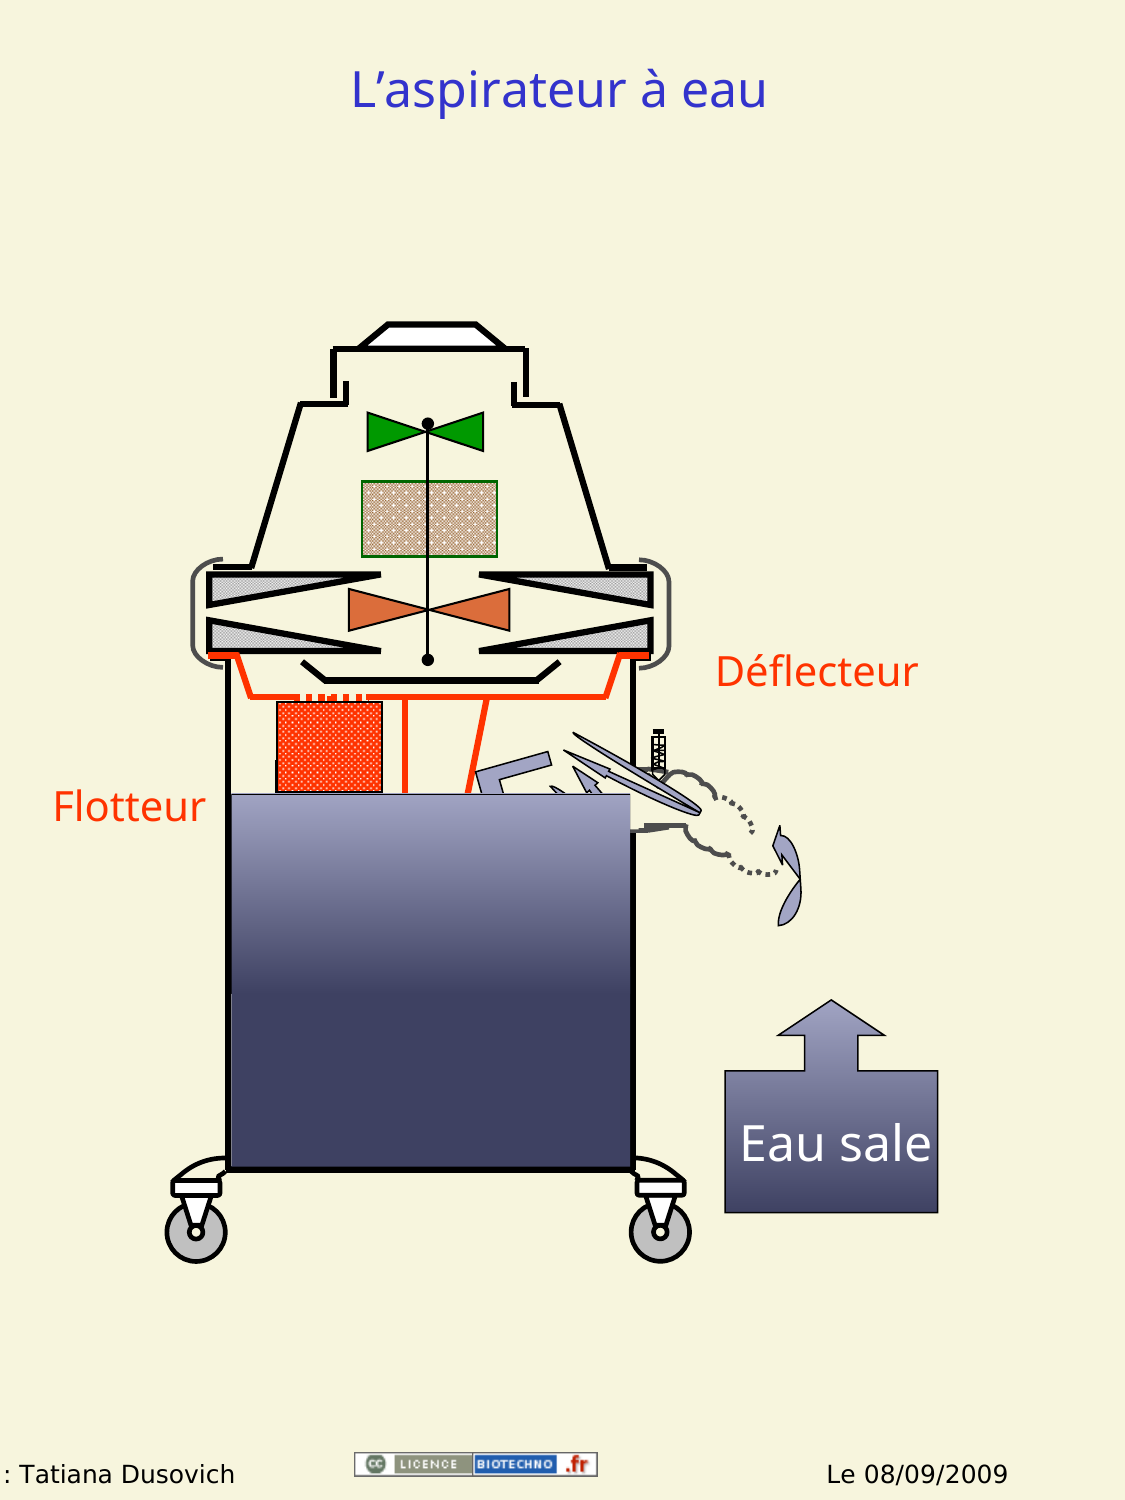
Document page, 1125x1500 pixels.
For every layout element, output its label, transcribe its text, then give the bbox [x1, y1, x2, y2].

text_box Eau sale [725, 999, 938, 1213]
text_box [209, 574, 381, 605]
text_box [631, 1180, 690, 1262]
text_box L’aspirateur à eau [290, 49, 829, 126]
text_box [479, 620, 651, 652]
text_box [348, 588, 426, 631]
text_box Déflecteur [699, 637, 951, 703]
text_box [479, 574, 651, 605]
text_box Patrice HARDOUINAuteur : Tatiana Dusovich Le 08/09/2009 [0, 1446, 1125, 1500]
text_box [231, 702, 702, 1167]
text_box [367, 412, 426, 452]
text_box [166, 1180, 226, 1262]
text_box [429, 481, 497, 557]
text_box [361, 481, 426, 557]
text_box [772, 825, 802, 926]
text_box [429, 588, 510, 631]
text_box Flotteur [37, 772, 251, 838]
text_box [209, 620, 381, 652]
text_box [358, 324, 506, 349]
text_box [429, 412, 484, 452]
picture [354, 1452, 598, 1477]
